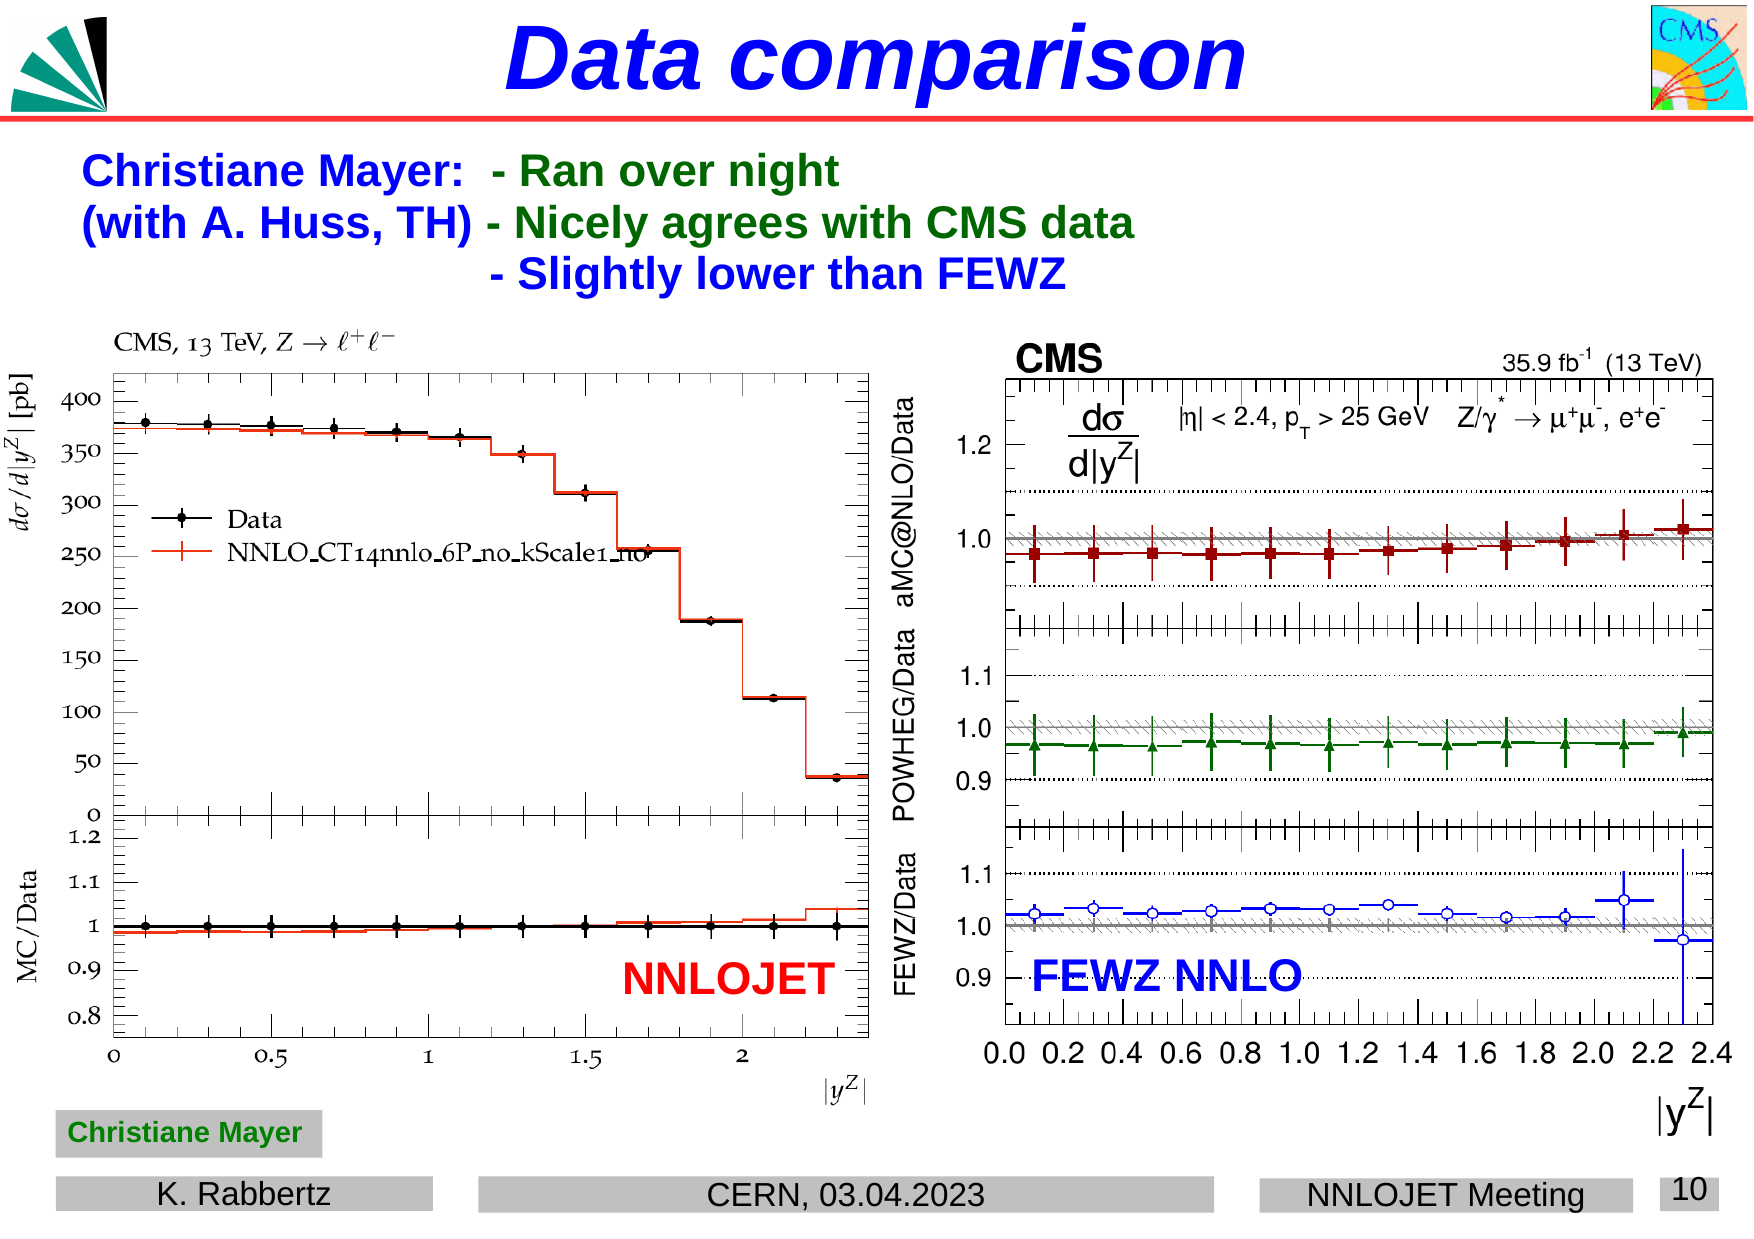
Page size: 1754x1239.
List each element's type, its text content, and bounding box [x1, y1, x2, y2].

text_box Christiane Mayer [55, 1110, 323, 1158]
title Data comparison [124, 0, 1630, 116]
picture [4, 323, 1750, 1148]
picture [1651, 5, 1747, 110]
text_box NNLOJET [610, 947, 848, 1011]
text_box FEWZ NNLO [1019, 943, 1316, 1007]
text_box Christiane Mayer: - Ran over night (with A. Huss, TH) - Nicely agrees with CMS data - Slightly lower than FEWZ [69, 139, 1685, 306]
picture [11, 17, 107, 113]
